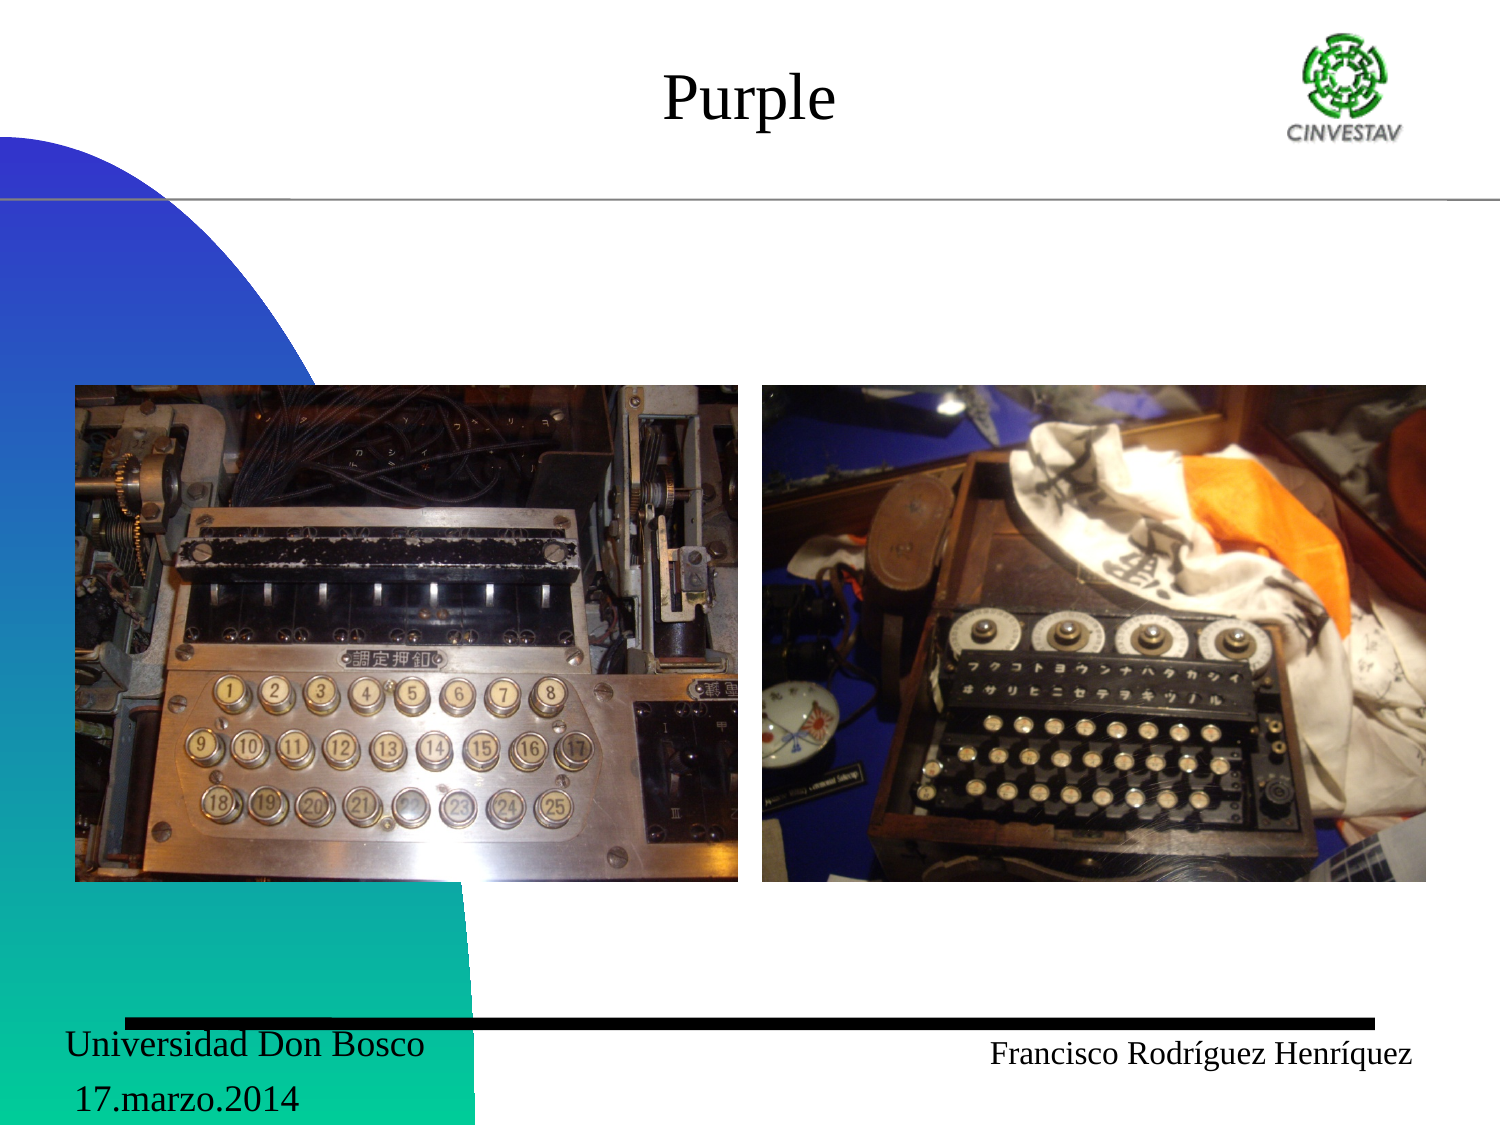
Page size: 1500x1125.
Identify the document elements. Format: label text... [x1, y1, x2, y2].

picture [75, 385, 738, 883]
text_box Purple [75, 45, 1426, 233]
picture [762, 385, 1426, 883]
